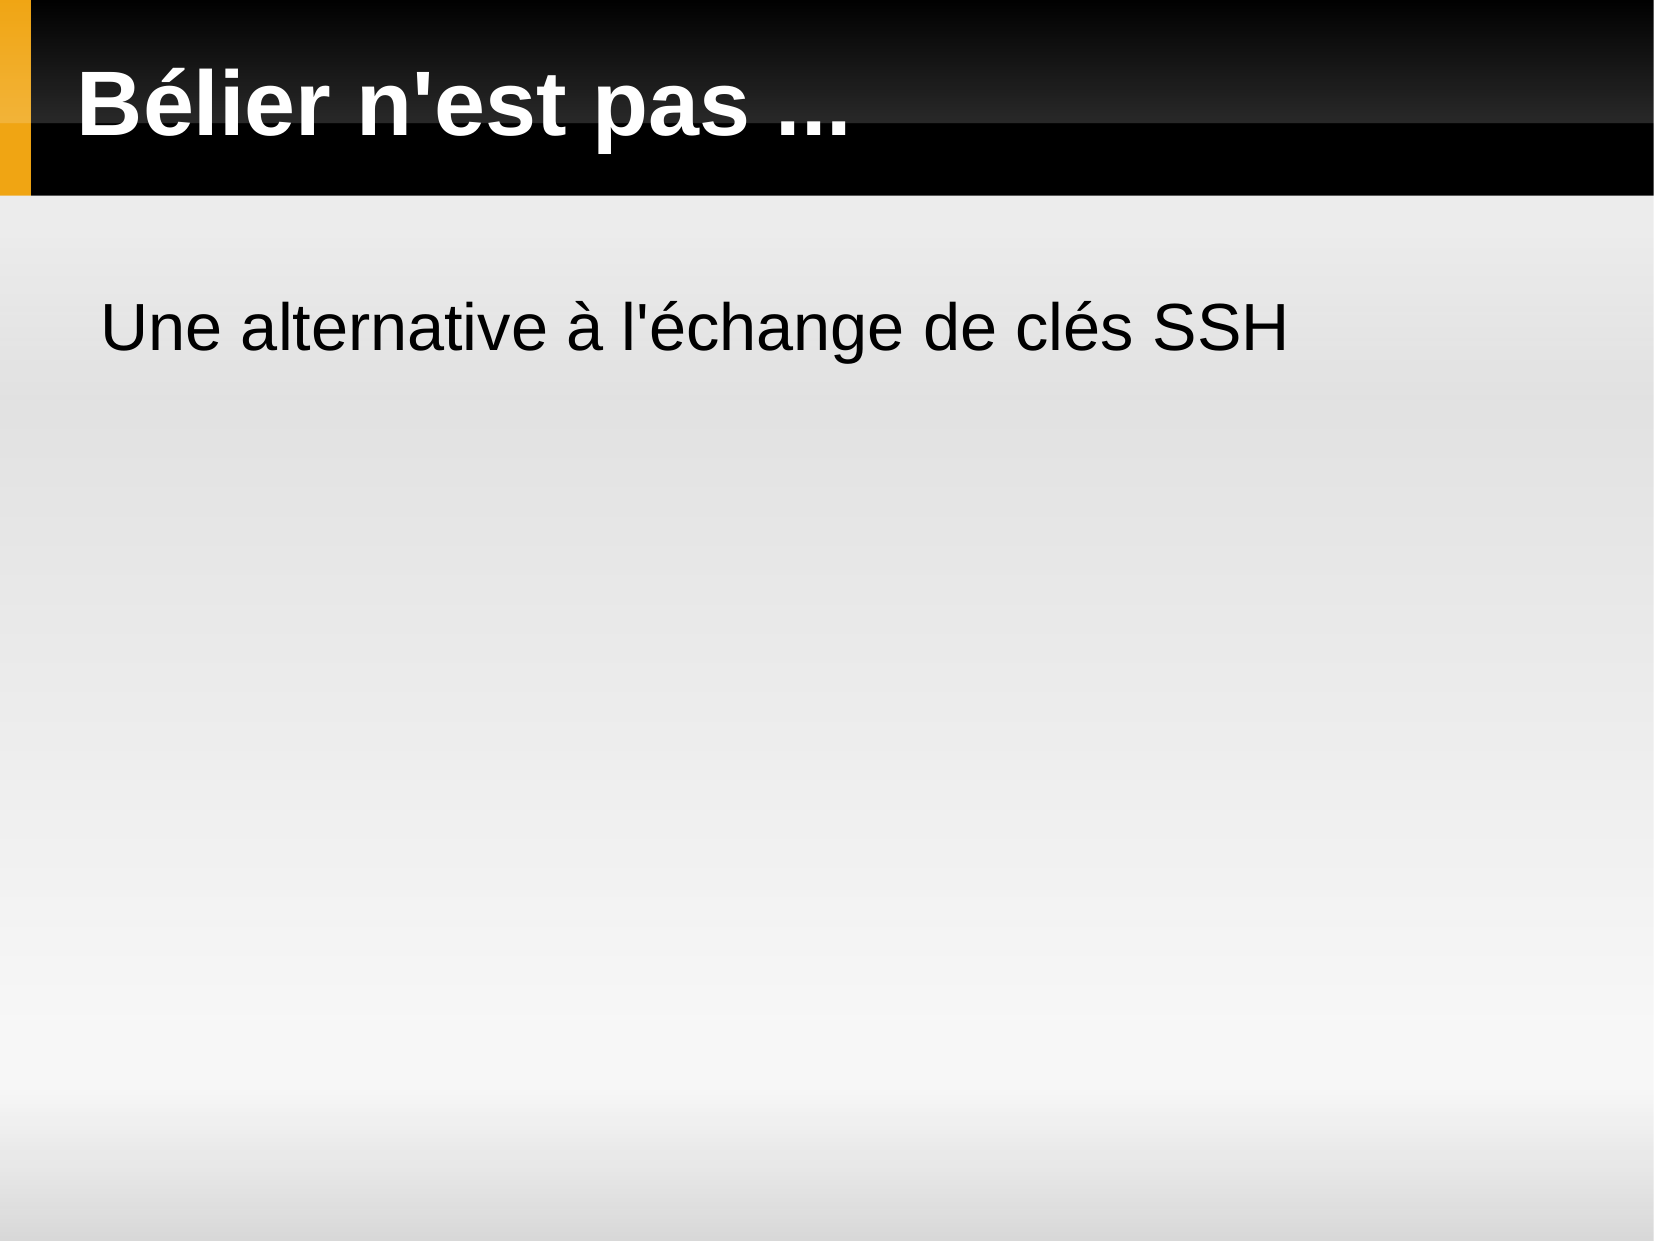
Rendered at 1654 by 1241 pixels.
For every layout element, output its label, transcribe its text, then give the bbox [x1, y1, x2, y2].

list Une alternative à l'échange de clés SSH [82, 290, 1571, 1094]
picture [0, 0, 1654, 1241]
title Bélier n'est pas ... [76, 7, 1565, 200]
